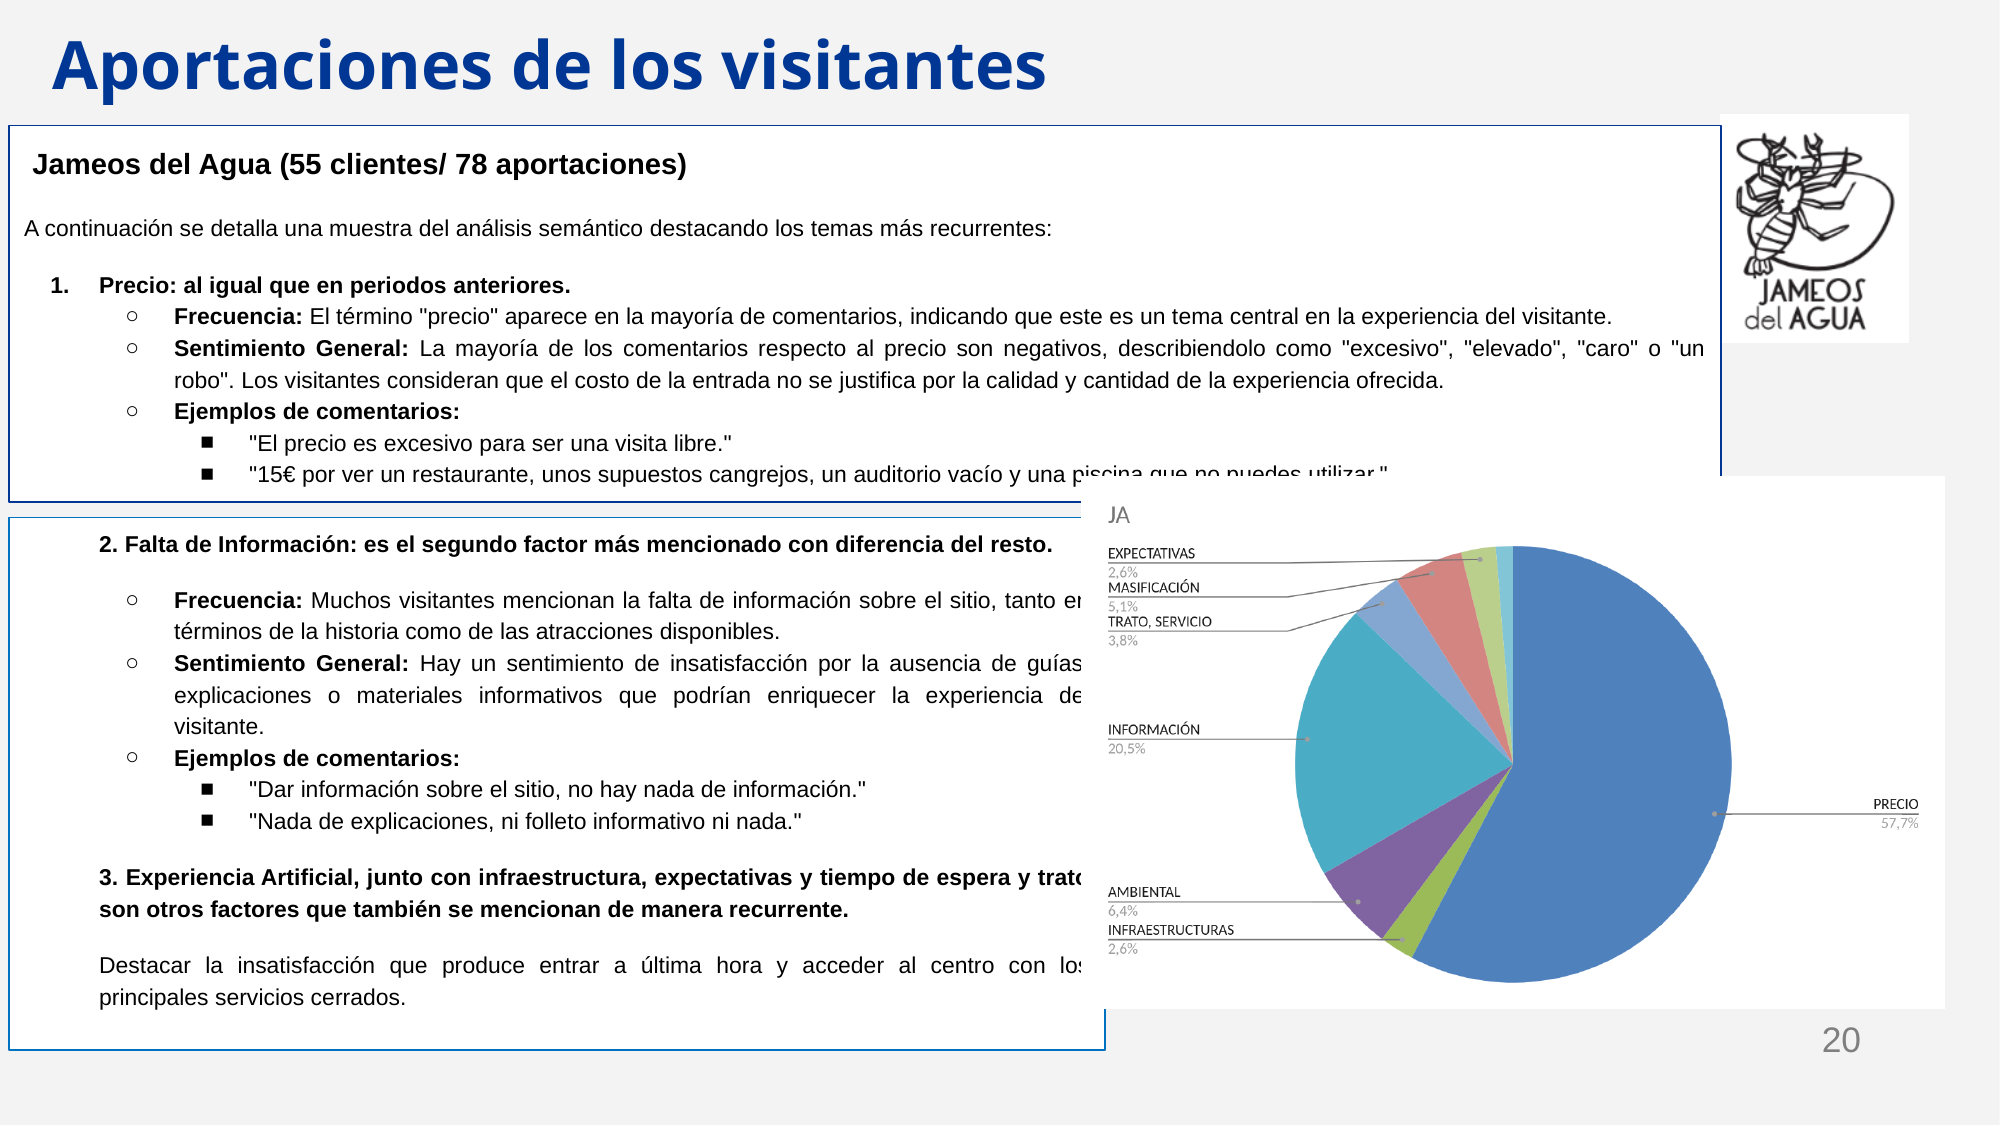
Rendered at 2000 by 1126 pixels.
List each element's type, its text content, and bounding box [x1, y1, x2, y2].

text_box 2. Falta de Información: es el segundo factor más mencionado con diferencia del resto. Frecuencia: Muchos visitantes mencionan la falta de información sobre el sitio, tanto en términos de la historia como de las atracciones disponibles. Sentimiento General: Hay un sentimiento de insatisfacción por la ausencia de guías, explicaciones o materiales informativos que podrían enriquecer la experiencia del visitante. Ejemplos de comentarios: "Dar información sobre el sitio, no hay nada de información." "Nada de explicaciones, ni folleto informativo ni nada." 3. Experiencia Artificial, junto con infraestructura, expectativas y tiempo de espera y trato son otros factores que también se mencionan de manera recurrente. Destacar la insatisfacción que produce entrar a última hora y acceder al centro con los principales servicios cerrados. [9, 517, 1106, 1051]
text_box Jameos del Agua (55 clientes/ 78 aportaciones) A continuación se detalla una muestra del análisis semántico destacando los temas más recurrentes: Precio: al igual que en periodos anteriores. Frecuencia: El término "precio" aparece en la mayoría de comentarios, indicando que este es un tema central en la experiencia del visitante. Sentimiento General: La mayoría de los comentarios respecto al precio son negativos, describiendolo como "excesivo", "elevado", "caro" o "un robo". Los visitantes consideran que el costo de la entrada no se justifica por la calidad y cantidad de la experiencia ofrecida. Ejemplos de comentarios: "El precio es excesivo para ser una visita libre." "15€ por ver un restaurante, unos supuestos cangrejos, un auditorio vacío y una piscina que no puedes utilizar." [9, 125, 1721, 503]
slide_number <number> [1412, 1009, 1880, 1069]
picture [1720, 114, 1909, 343]
picture [1081, 476, 1945, 1009]
text_box Aportaciones de los visitantes [52, 0, 1945, 126]
